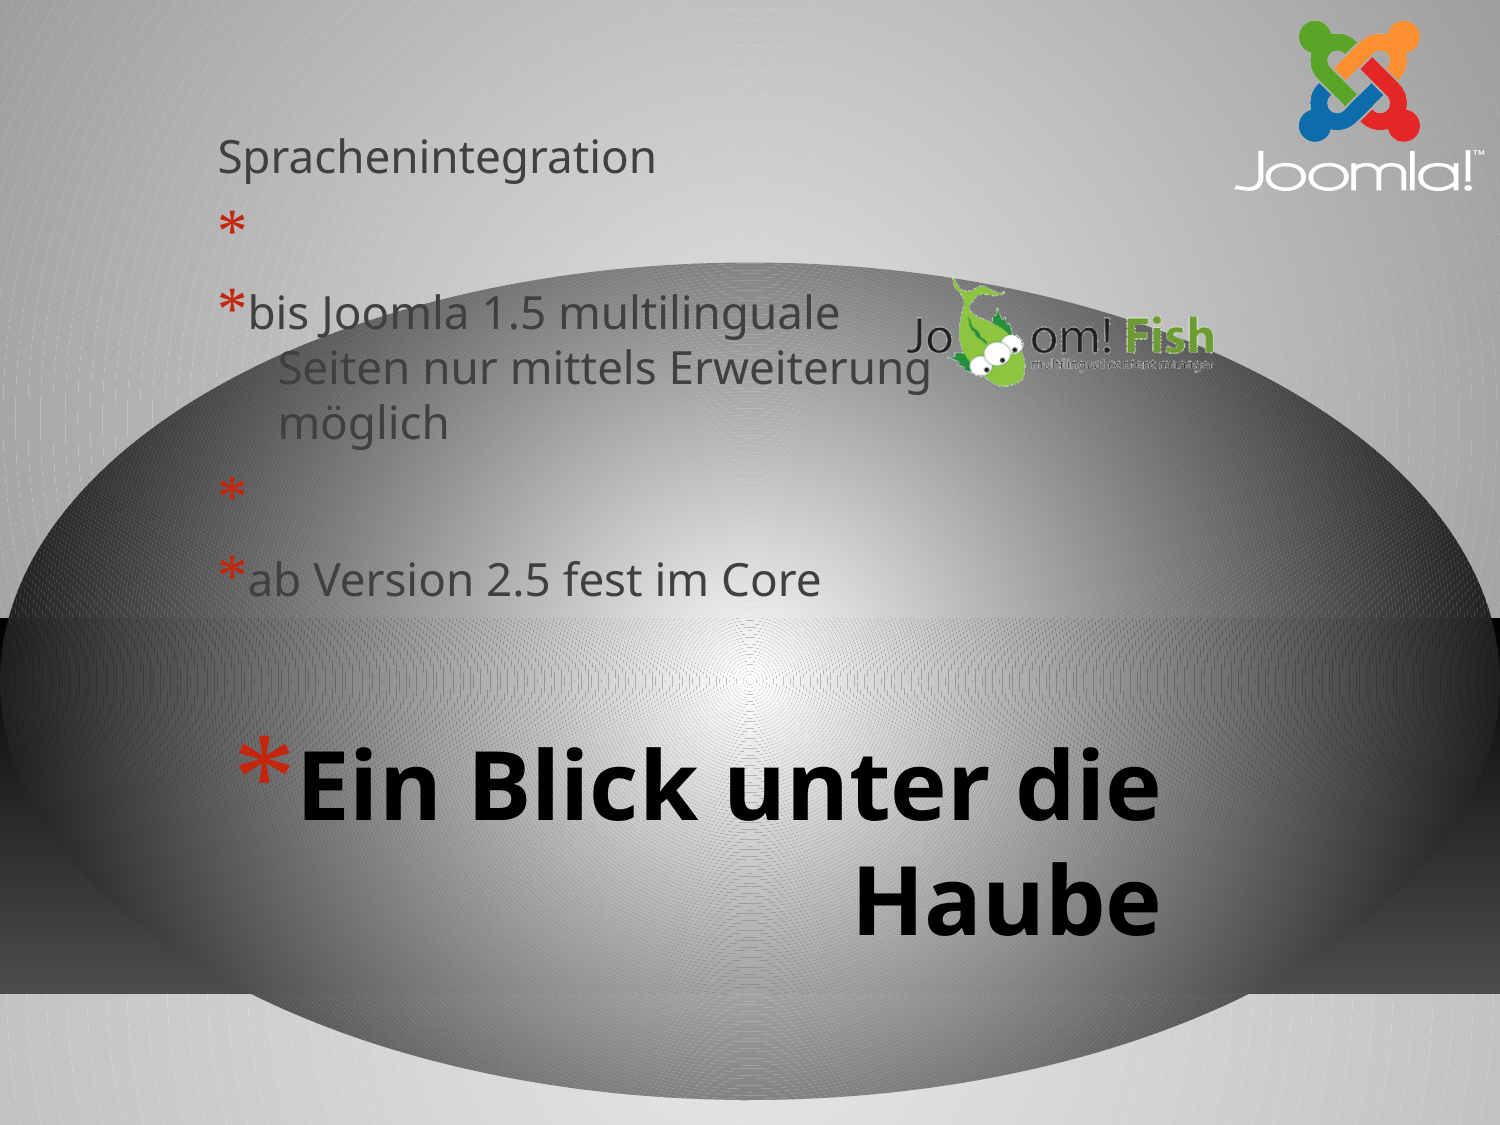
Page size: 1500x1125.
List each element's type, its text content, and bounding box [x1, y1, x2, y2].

list Sprachenintegration bis Joomla 1.5 multilinguale Seiten nur mittels Erweiterung möglich ab Version 2.5 fest im Core [187, 120, 1238, 691]
picture [903, 267, 1218, 396]
title Ein Blick unter die Haube [123, 717, 1363, 905]
